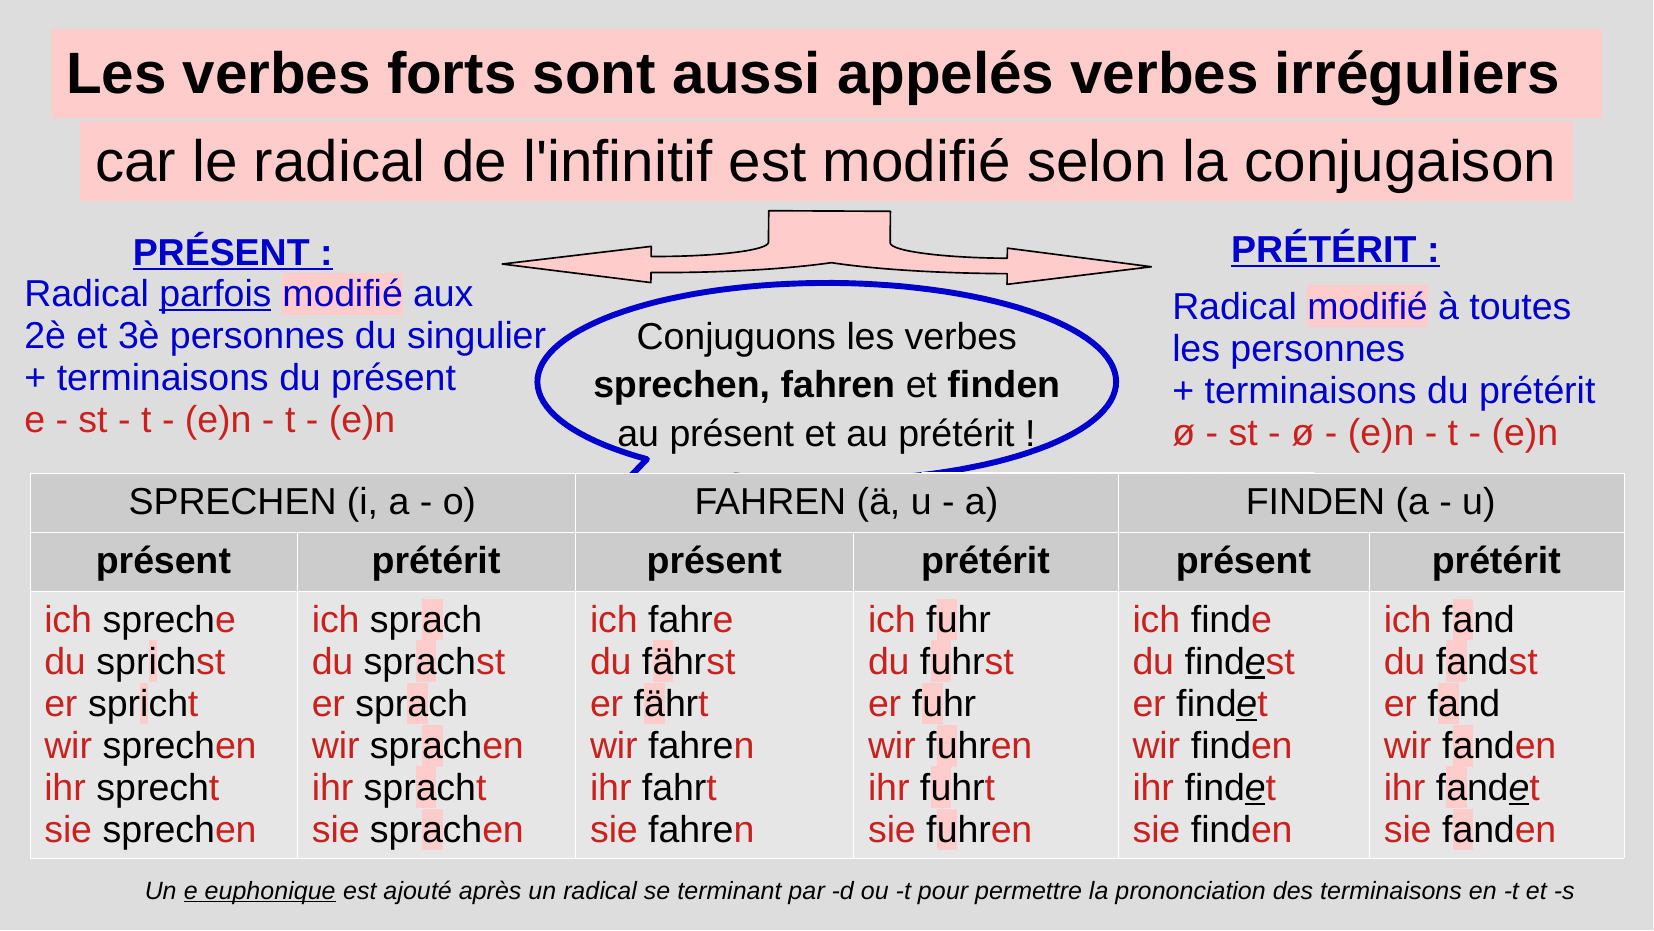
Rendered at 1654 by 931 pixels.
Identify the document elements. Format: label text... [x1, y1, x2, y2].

table_cell présent [576, 533, 853, 591]
text_box Les verbes forts sont aussi appelés verbes irréguliers [51, 29, 1603, 119]
text_box PRÉSENT : [118, 224, 348, 265]
text_box Radical parfois modifié aux 2è et 3è personnes du singulier + terminaisons du présent e - st - t - (e)n - t - (e)n [9, 265, 562, 448]
table_cell prétérit [854, 533, 1118, 591]
table_header FINDEN (a - u) [1119, 474, 1624, 532]
table_cell ich sprach du sprachst er sprach wir sprachen ihr spracht sie sprachen [298, 592, 575, 858]
text_box Radical modifié à toutes les personnes + terminaisons du prétérit ø - st - ø - (e)n - t - (e)n [1157, 277, 1611, 461]
table_cell ich fuhr du fuhrst er fuhr wir fuhren ihr fuhrt sie fuhren [854, 592, 1118, 858]
table_cell présent [1119, 533, 1369, 591]
table_cell ich finde du findest er findet wir finden ihr findet sie finden [1119, 592, 1369, 858]
table_cell présent [31, 533, 297, 591]
table_header FAHREN (ä, u - a) [576, 474, 1118, 532]
table_cell ich spreche du sprichst er spricht wir sprechen ihr sprecht sie sprechen [31, 592, 297, 858]
text_box Un e euphonique est ajouté après un radical se terminant par -d ou -t pour permettre la prononciation des terminaisons en -t et -s [129, 869, 1625, 912]
table_cell prétérit [298, 533, 575, 591]
text_box Conjuguons les verbes sprechen, fahren et finden au présent et au prétérit ! [537, 282, 1117, 473]
text_box car le radical de l'infinitif est modifié selon la conjugaison [80, 120, 1574, 201]
table_cell prétérit [1370, 533, 1624, 591]
table_header SPRECHEN (i, a - o) [31, 474, 575, 532]
text_box [502, 210, 1152, 285]
text_box PRÉTÉRIT : [1216, 216, 1465, 277]
table_cell ich fahre du fährst er fährt wir fahren ihr fahrt sie fahren [576, 592, 853, 858]
table_cell ich fand du fandst er fand wir fanden ihr fandet sie fanden [1370, 592, 1624, 858]
